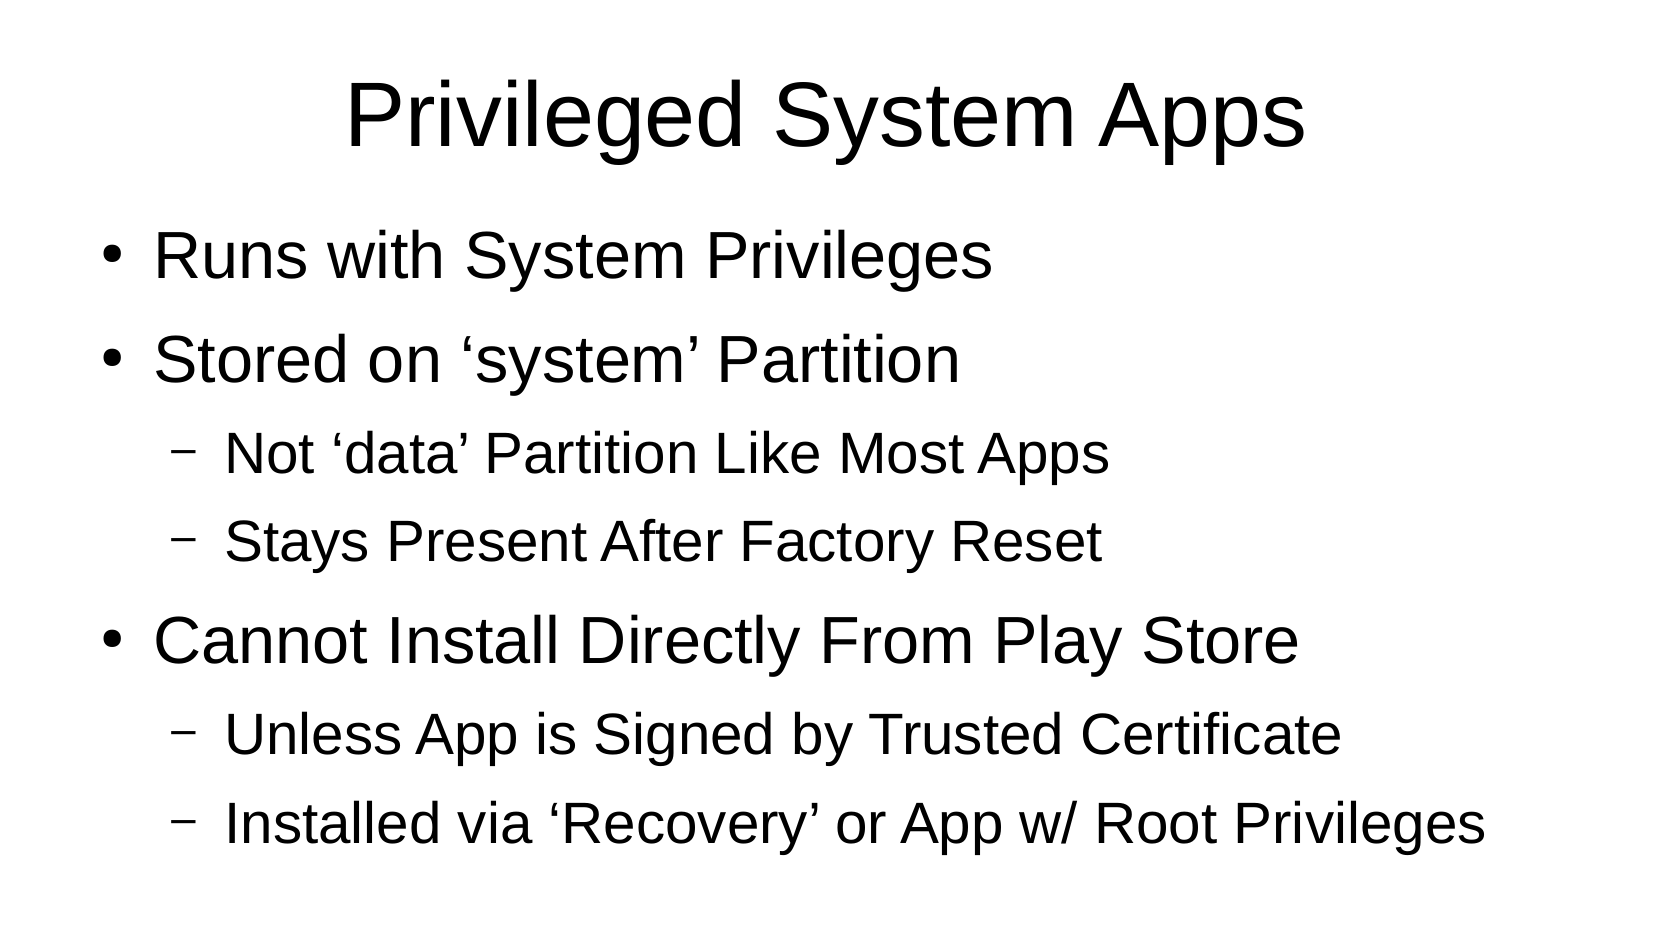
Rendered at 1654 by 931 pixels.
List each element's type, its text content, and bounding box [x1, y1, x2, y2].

title Privileged System Apps [82, 37, 1571, 193]
list Runs with System Privileges Stored on ‘system’ Partition Not ‘data’ Partition Like Most Apps Stays Present After Factory Reset Cannot Install Directly From Play Store Unless App is Signed by Trusted Certificate Installed via ‘Recovery’ or App w/ Root Privileges [82, 217, 1571, 931]
